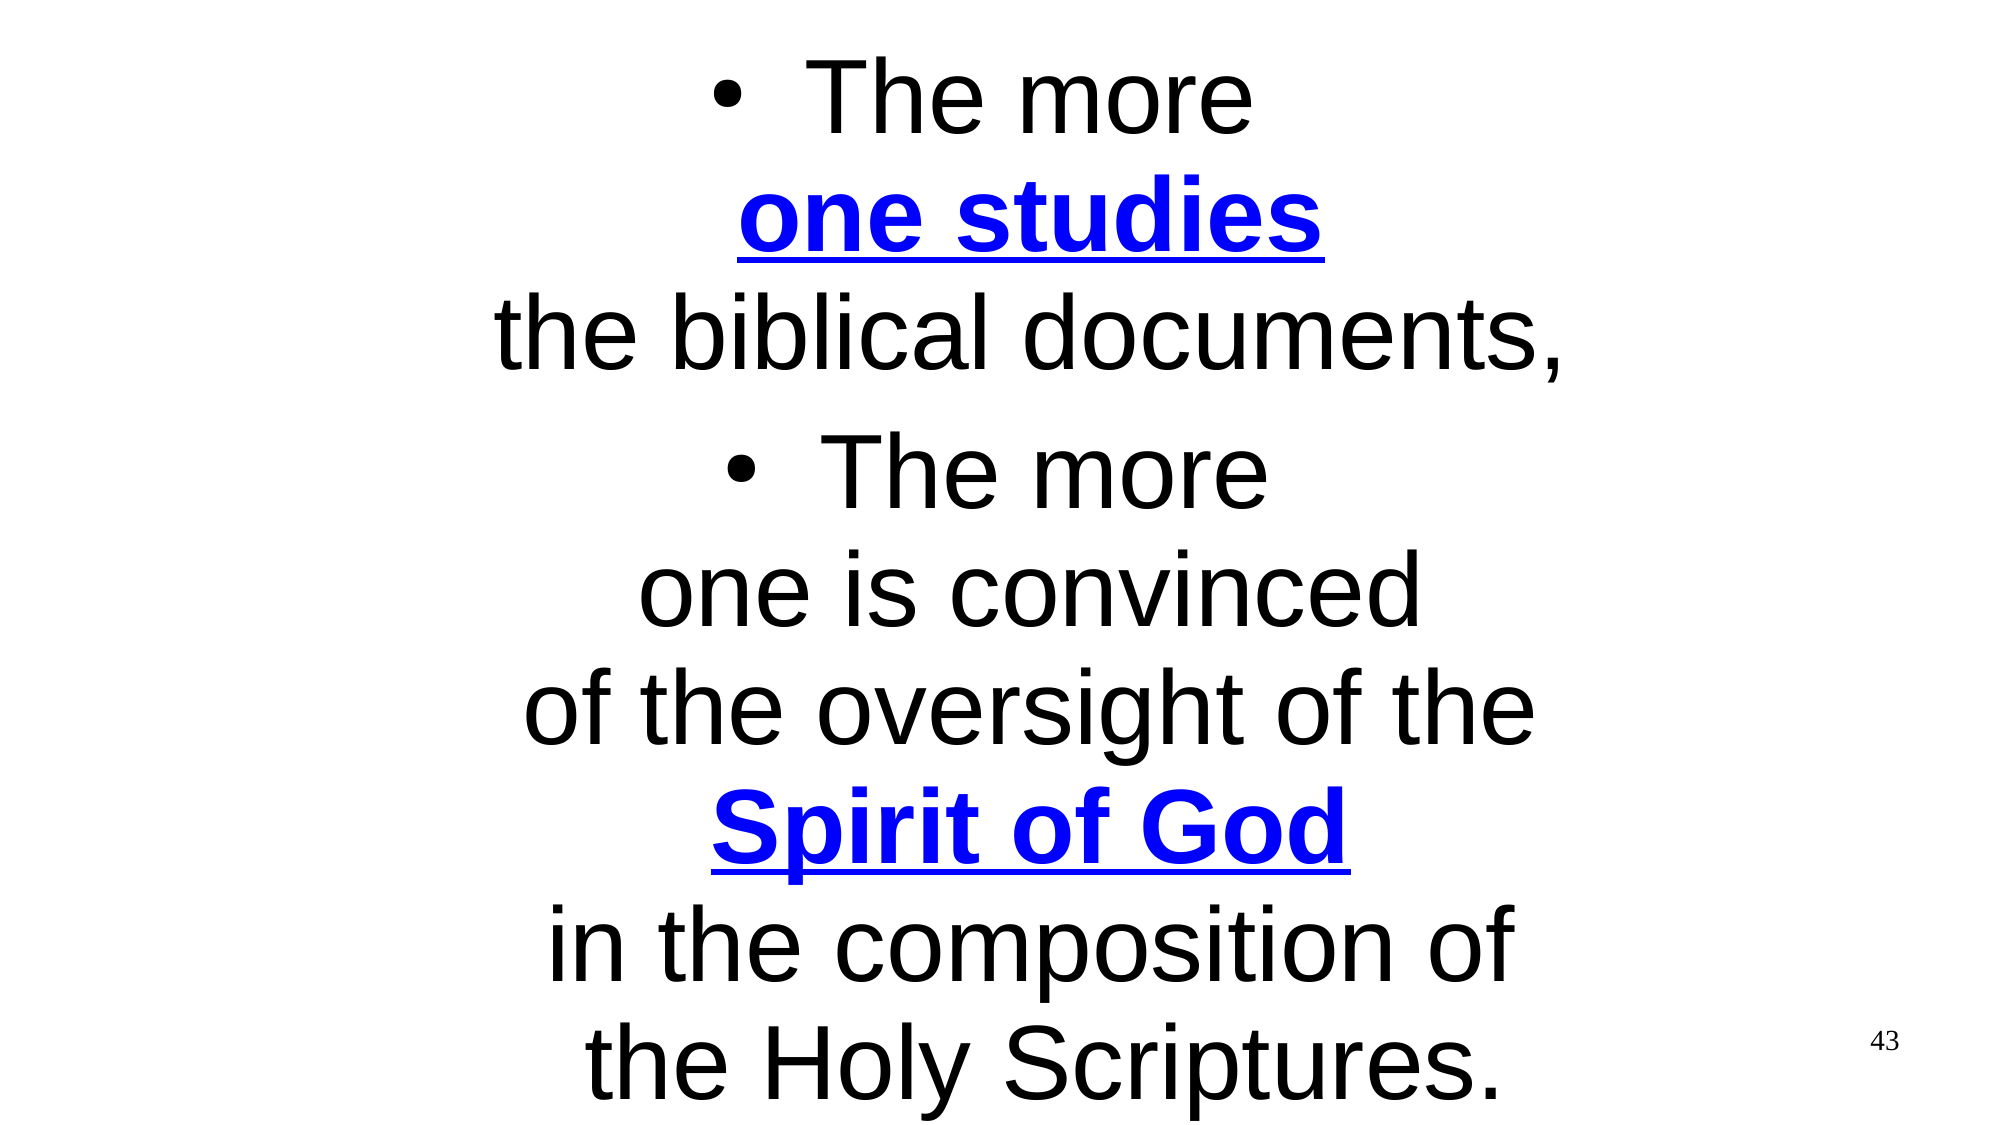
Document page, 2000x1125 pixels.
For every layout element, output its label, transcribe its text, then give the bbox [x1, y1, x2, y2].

list The more one studies the biblical documents, The more one is convinced of the oversight of the Spirit of God in the composition of the Holy Scriptures. [37, 37, 1988, 1125]
